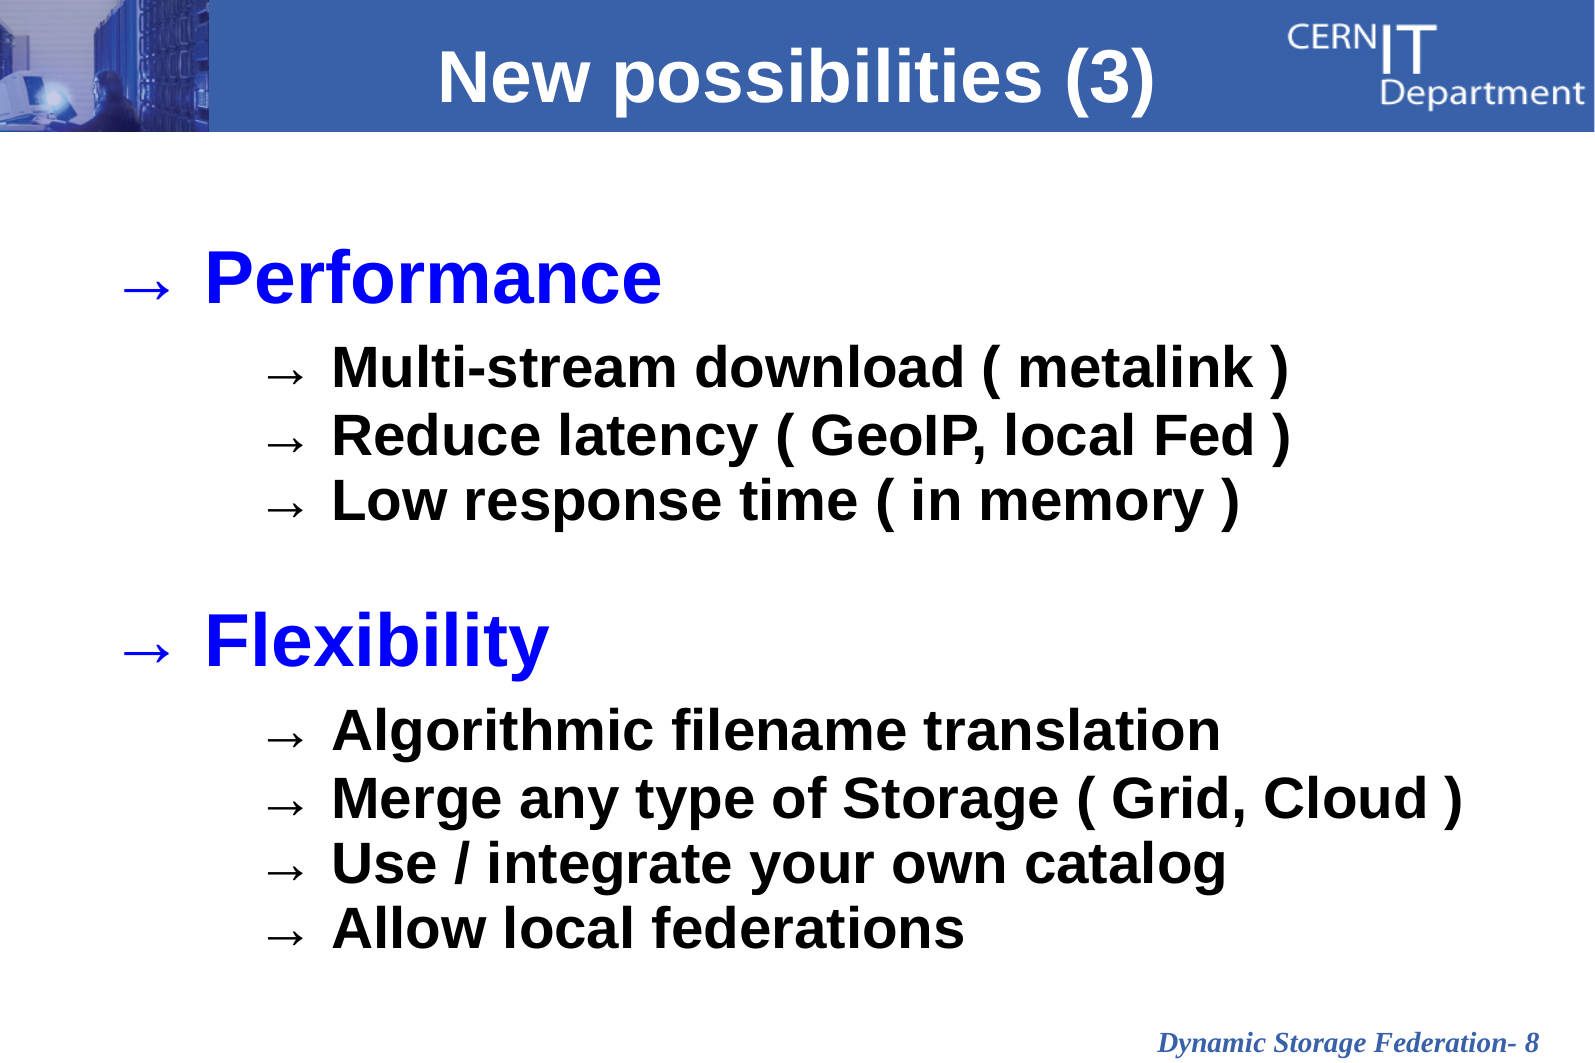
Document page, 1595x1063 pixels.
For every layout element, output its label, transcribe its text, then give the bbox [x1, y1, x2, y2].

text_box → Performance → Multi-stream download ( metalink ) → Reduce latency ( GeoIP, local Fed ) → Low response time ( in memory ) → Flexibility → Algorithmic filename translation → Merge any type of Storage ( Grid, Cloud ) → Use / integrate your own catalog → Allow local federations [94, 162, 1536, 1063]
title New possibilities (3) [0, 0, 1595, 170]
